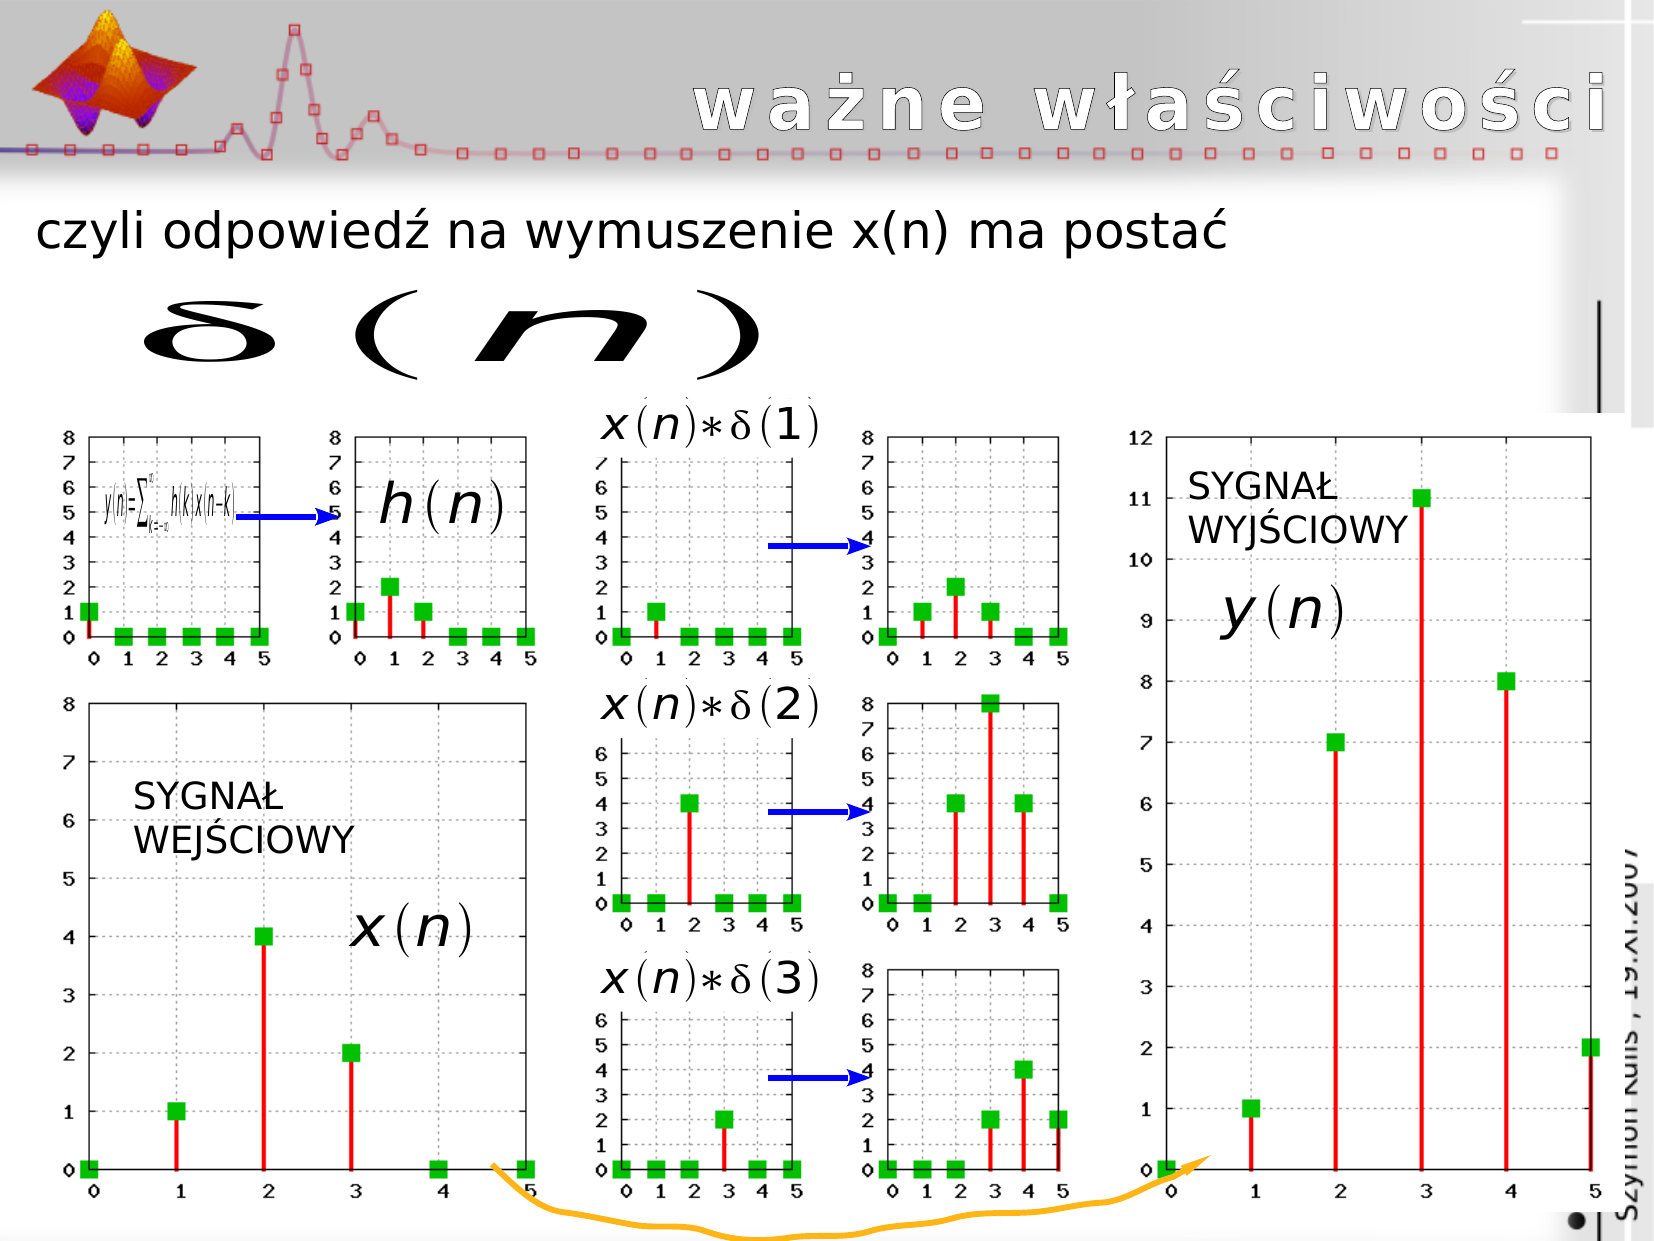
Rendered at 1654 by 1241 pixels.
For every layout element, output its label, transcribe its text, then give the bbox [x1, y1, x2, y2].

text_box SYGNAŁ WEJŚCIOWY [118, 767, 367, 870]
picture [0, 0, 1654, 1241]
list czyli odpowiedź na wymuszenie x(n) ma postać [17, 202, 1506, 350]
chart [369, 472, 513, 538]
chart [339, 893, 482, 960]
text_box [575, 398, 842, 458]
chart [102, 472, 237, 539]
title ważne właściwości [59, 29, 1610, 178]
chart [1210, 575, 1354, 643]
text_box [575, 679, 842, 739]
chart [591, 390, 827, 451]
chart [591, 671, 827, 732]
chart [88, 276, 820, 384]
chart [591, 944, 827, 1005]
text_box [575, 952, 842, 1012]
text_box SYGNAŁ WYJŚCIOWY [1172, 457, 1420, 560]
